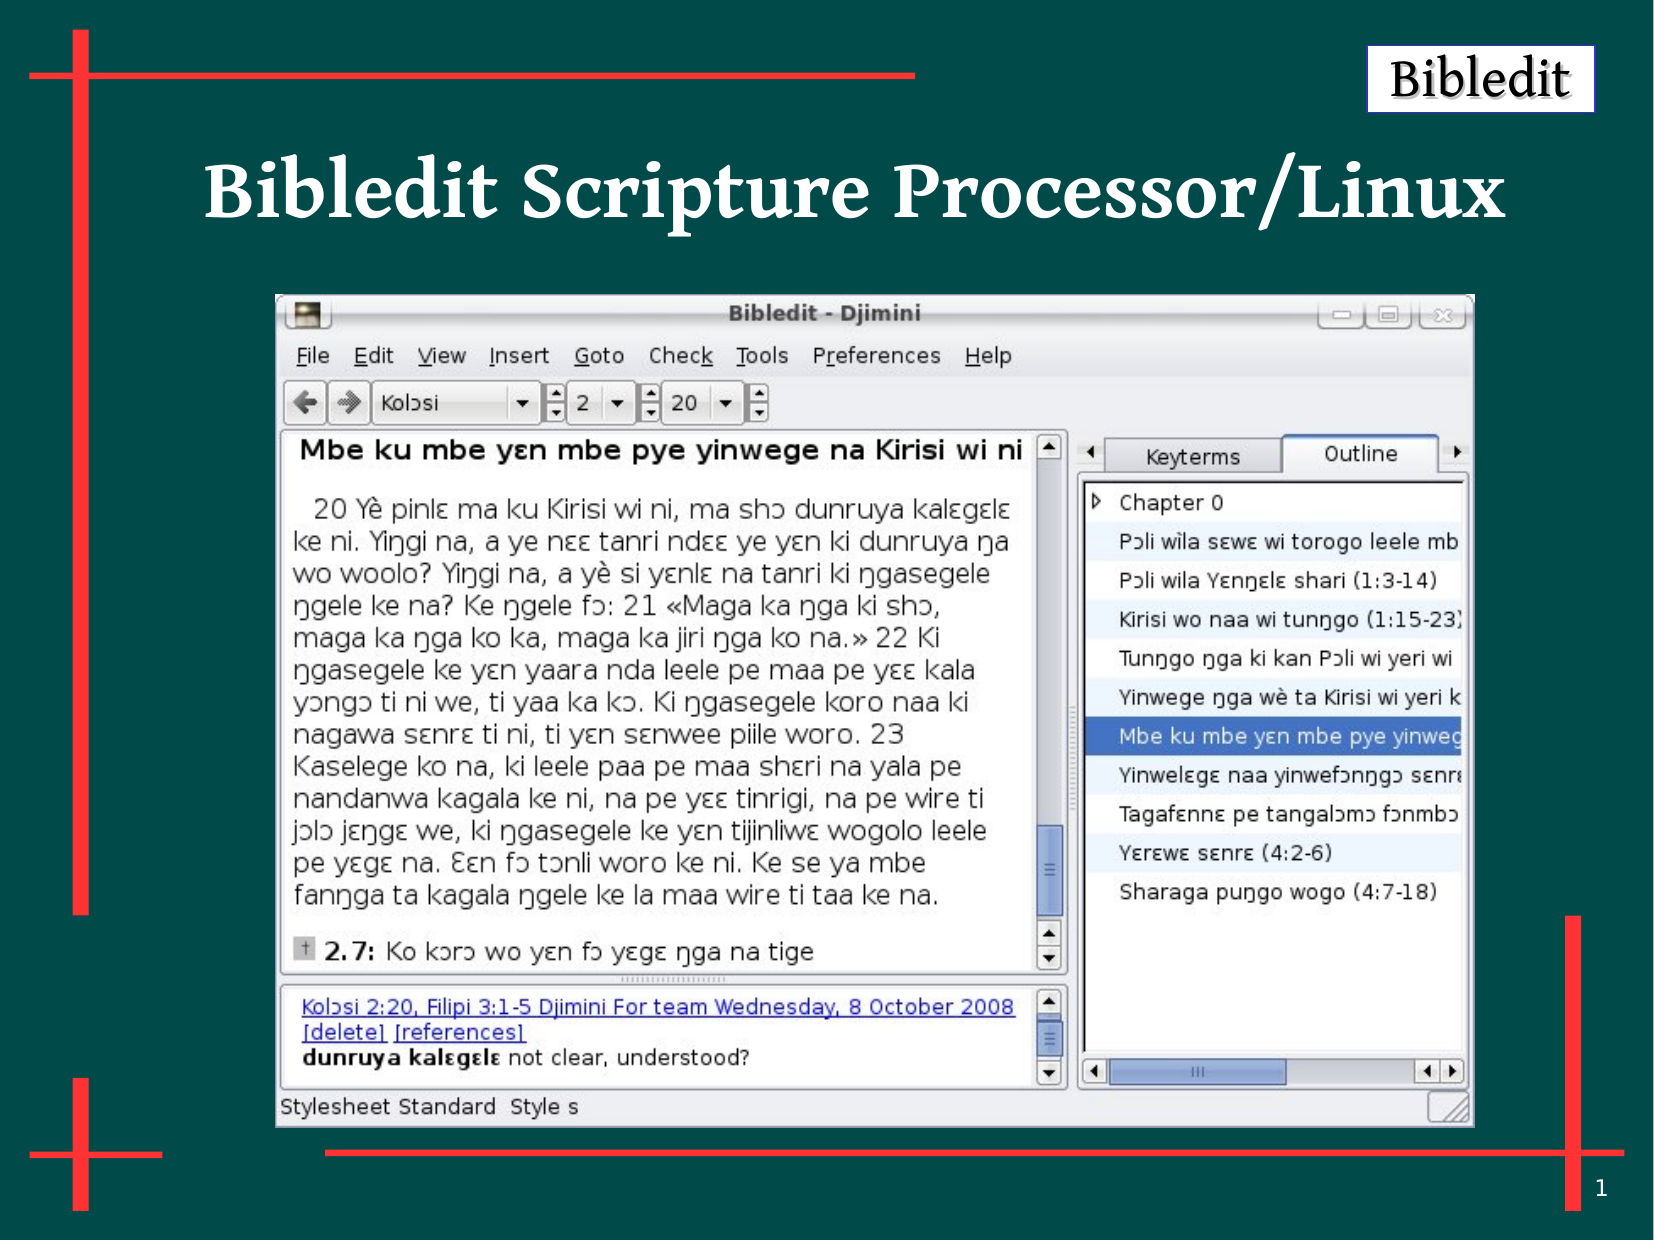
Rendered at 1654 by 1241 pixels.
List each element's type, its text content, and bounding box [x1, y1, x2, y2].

title Bibledit Scripture Processor/Linux [130, 87, 1583, 298]
text_box Bibledit [1367, 45, 1595, 113]
picture [275, 294, 1475, 1129]
